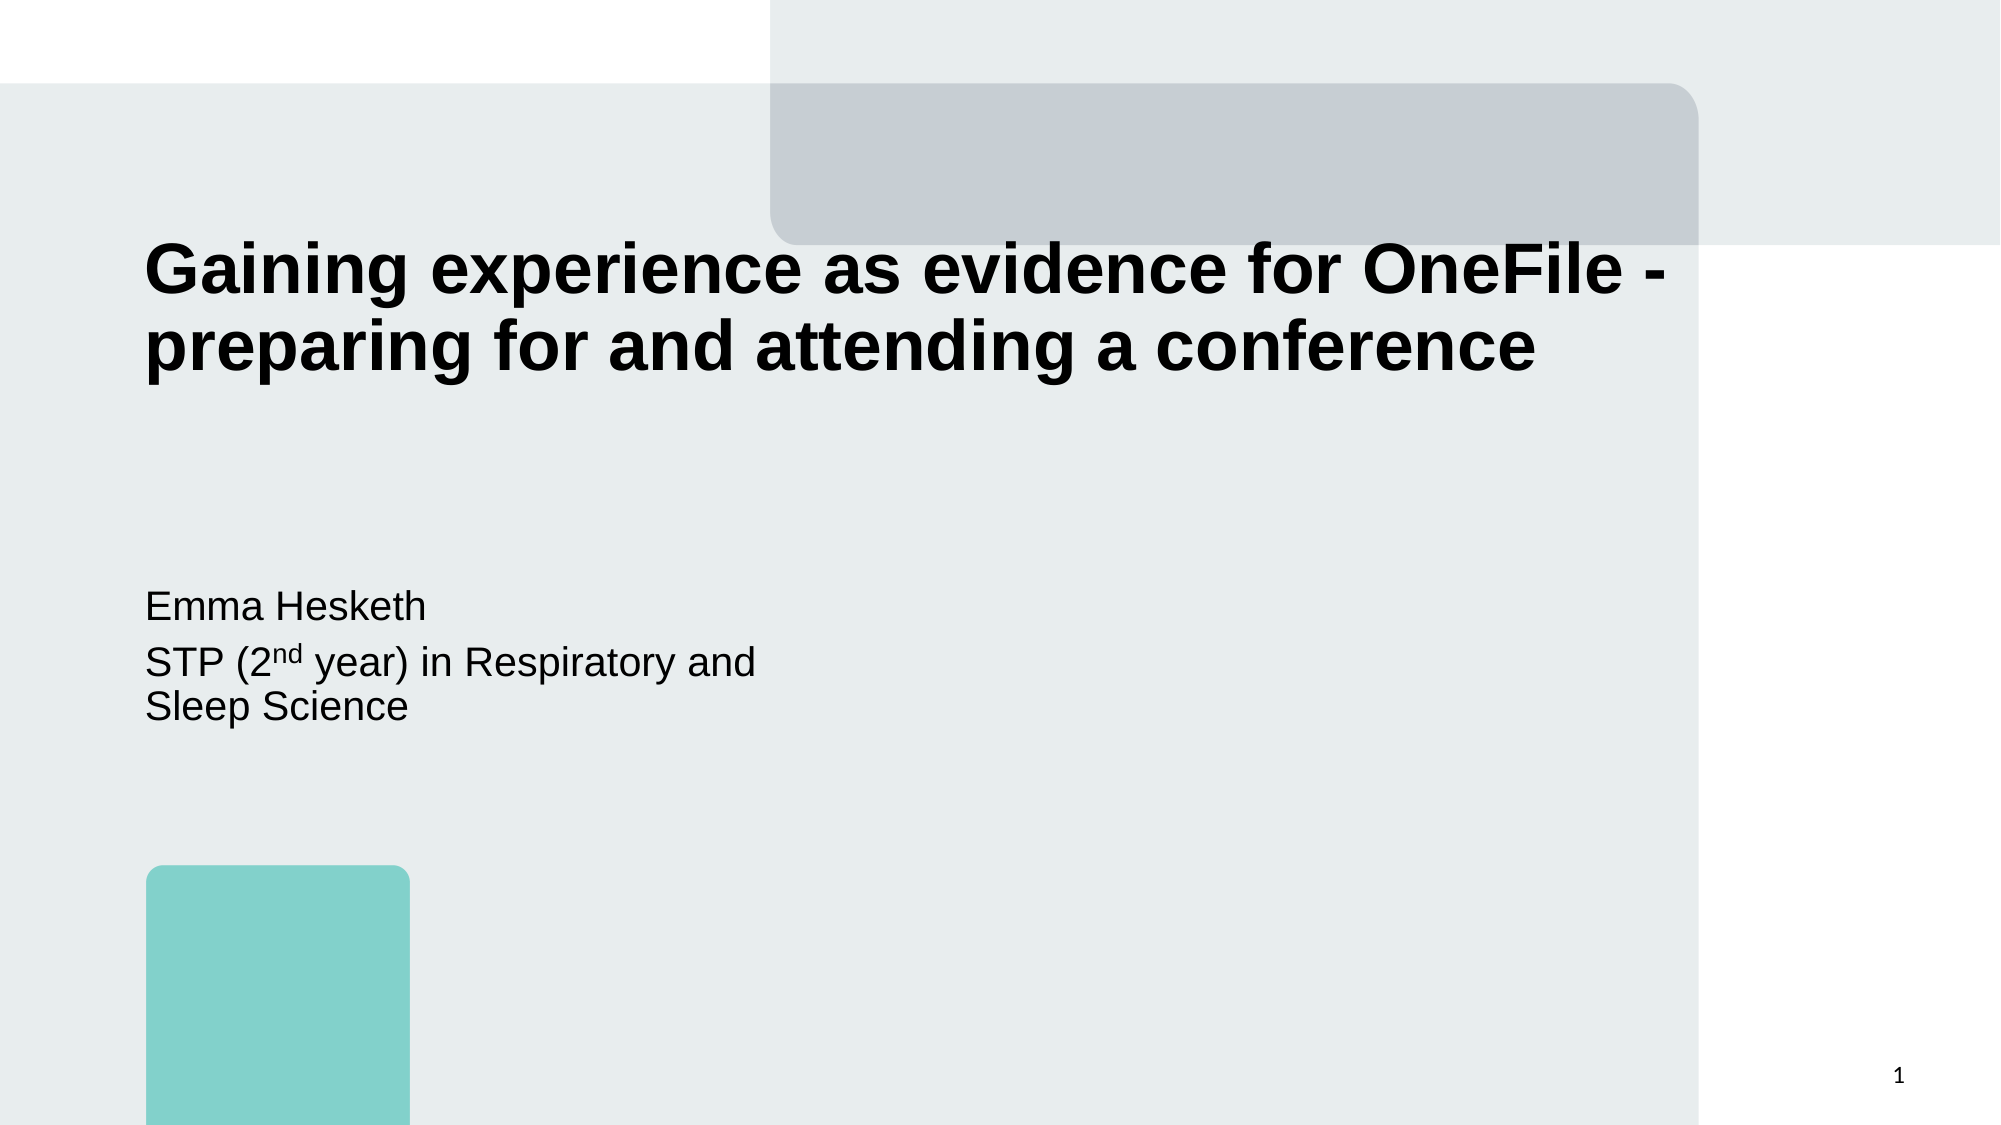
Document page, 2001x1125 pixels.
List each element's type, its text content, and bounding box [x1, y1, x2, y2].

list Emma Hesketh STP (2nd year) in Respiratory and Sleep Science [144, 584, 1683, 860]
list Gaining experience as evidence for OneFile - preparing for and attending a conference [144, 231, 1941, 390]
